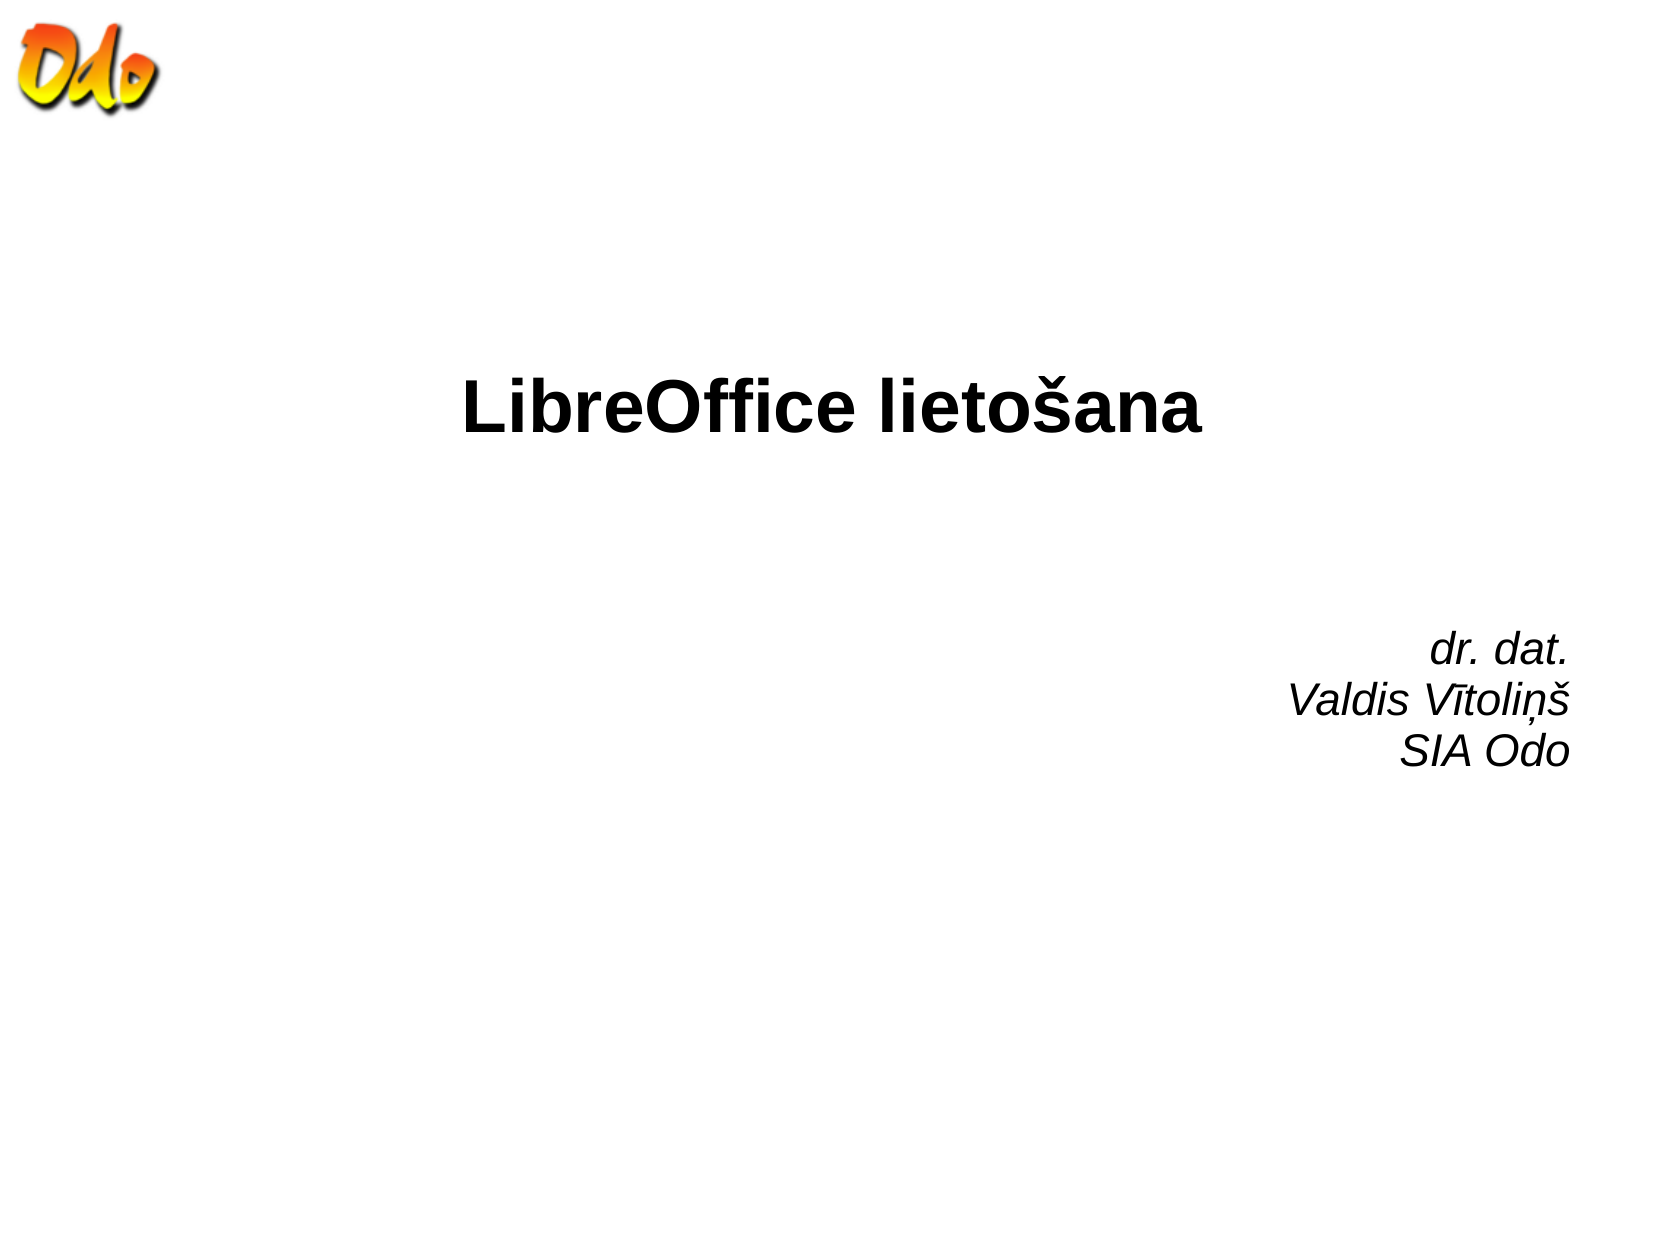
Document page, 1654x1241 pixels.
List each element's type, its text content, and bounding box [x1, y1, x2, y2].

title LibreOffice lietošana [59, 246, 1607, 562]
subtitle dr. dat. Valdis Vītoliņš SIA Odo [82, 592, 1571, 807]
picture [11, 8, 167, 125]
